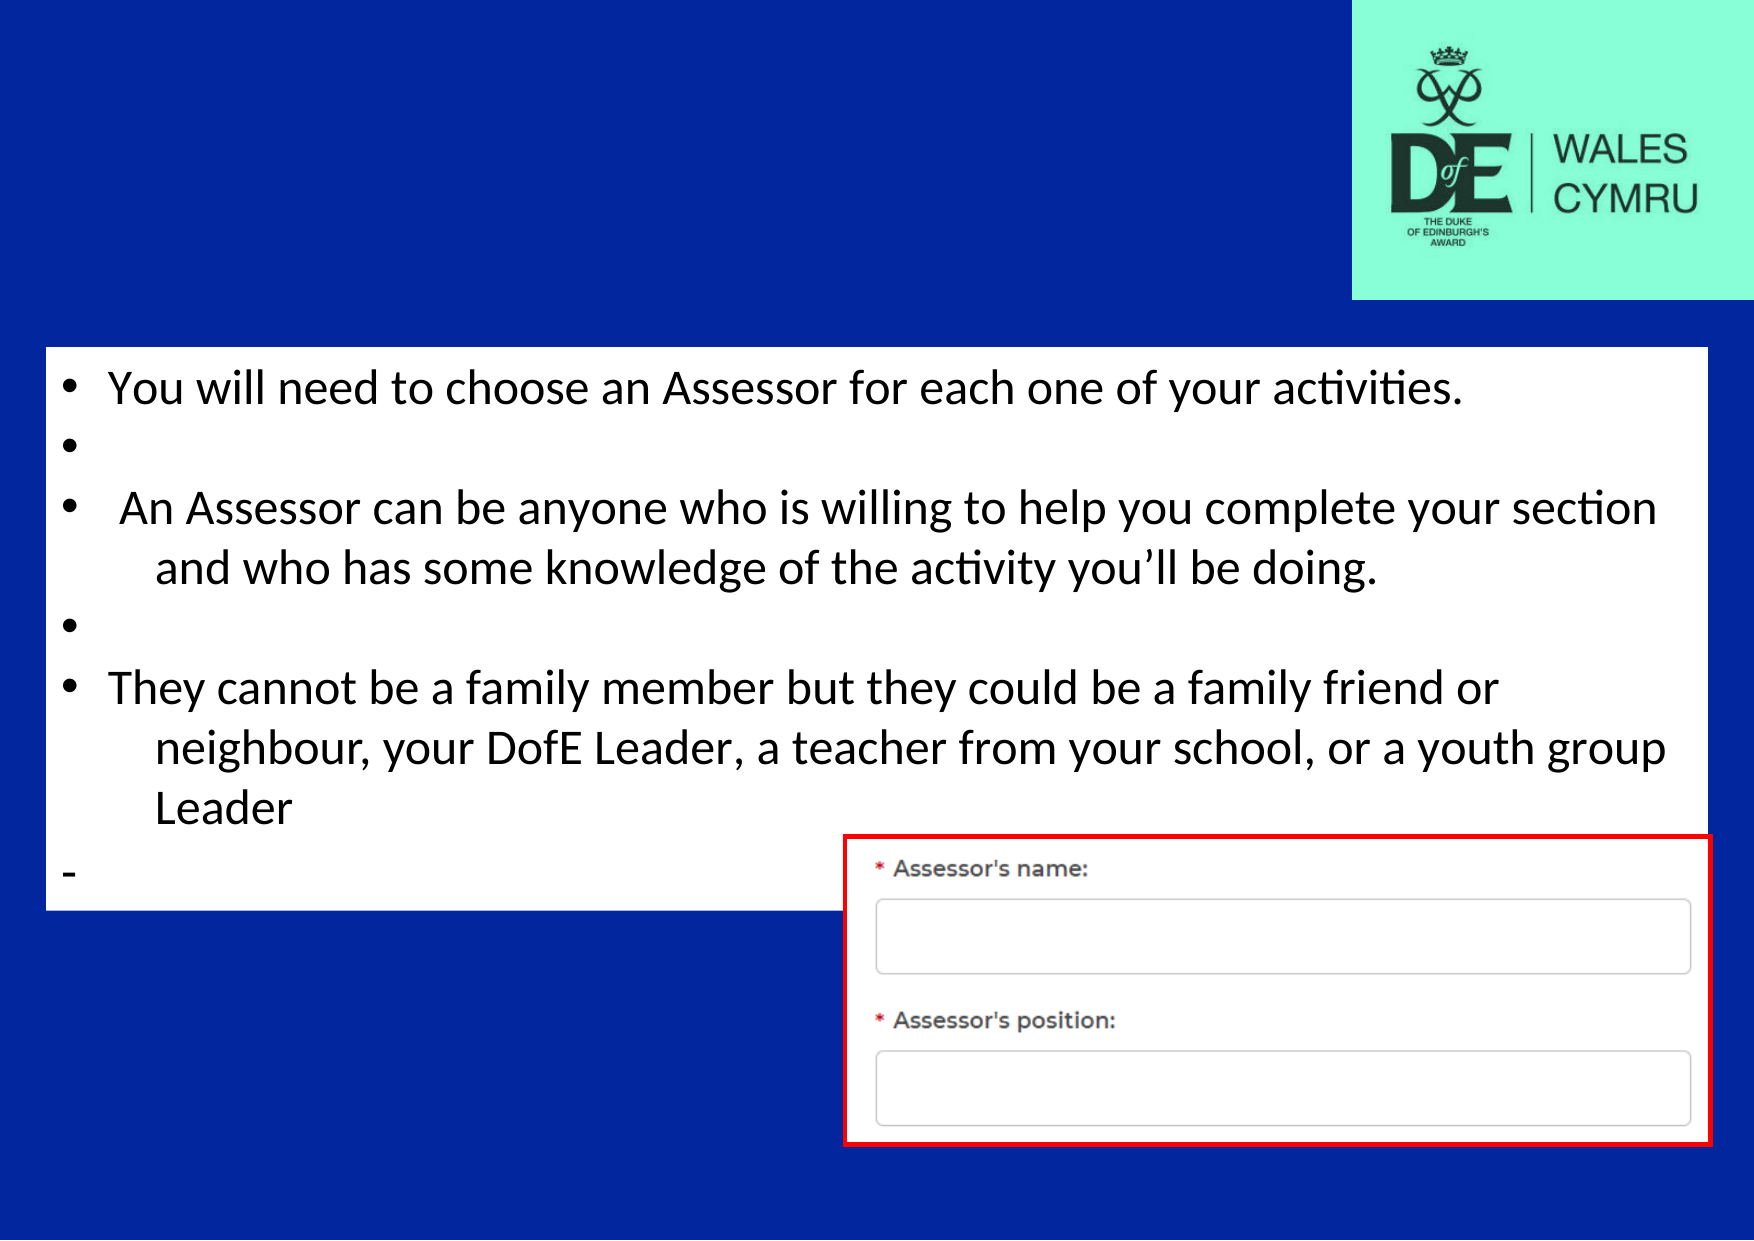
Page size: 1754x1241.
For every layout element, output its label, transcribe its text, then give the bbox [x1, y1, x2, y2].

title Choosing Assessors [46, 0, 1630, 237]
picture [847, 838, 1708, 1143]
text_box You will need to choose an Assessor for each one of your activities. An Assessor can be anyone who is willing to help you complete your section and who has some knowledge of the activity you’ll be doing. They cannot be a family member but they could be a family friend or neighbour, your DofE Leader, a teacher from your school, or a youth group Leader [46, 347, 1708, 908]
